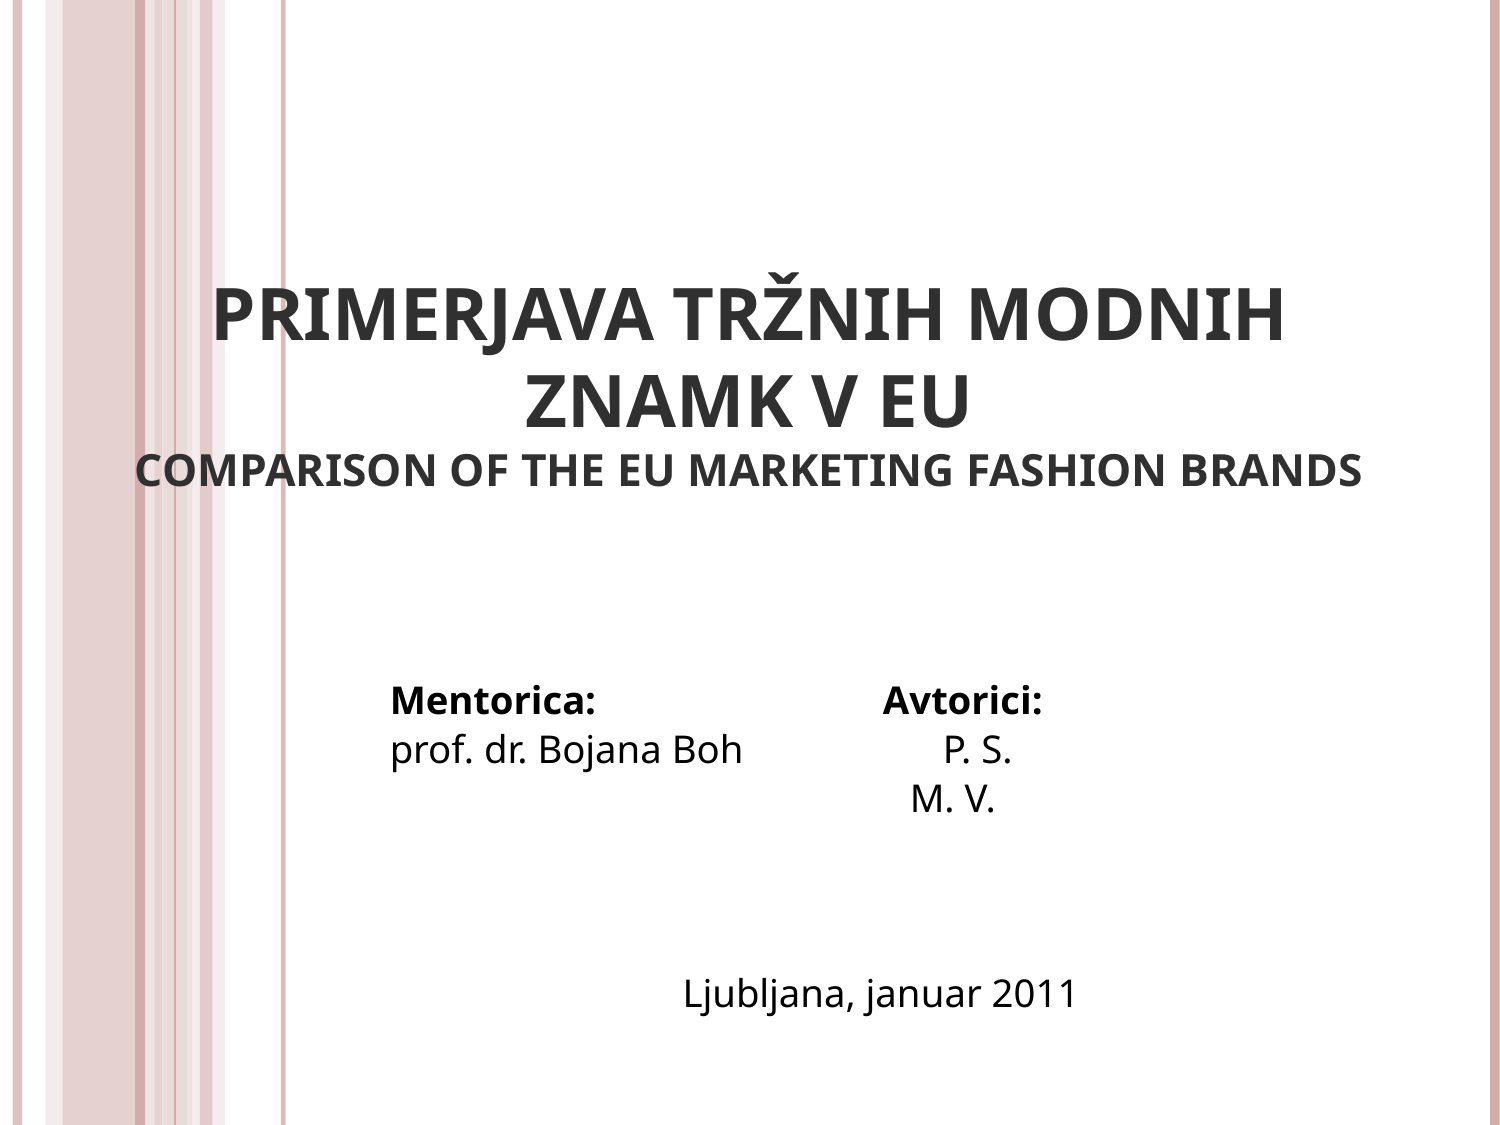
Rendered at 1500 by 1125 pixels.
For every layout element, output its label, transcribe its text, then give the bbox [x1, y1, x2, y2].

subtitle Mentorica: Avtorici: prof. dr. Bojana Boh P. S. M. V. Ljubljana, januar 2011 [375, 668, 1388, 1046]
title PRIMERJAVA TRŽNIH MODNIH ZNAMK V EU COMPARISON OF THE EU MARKETING FASHION BRANDS [112, 172, 1388, 556]
